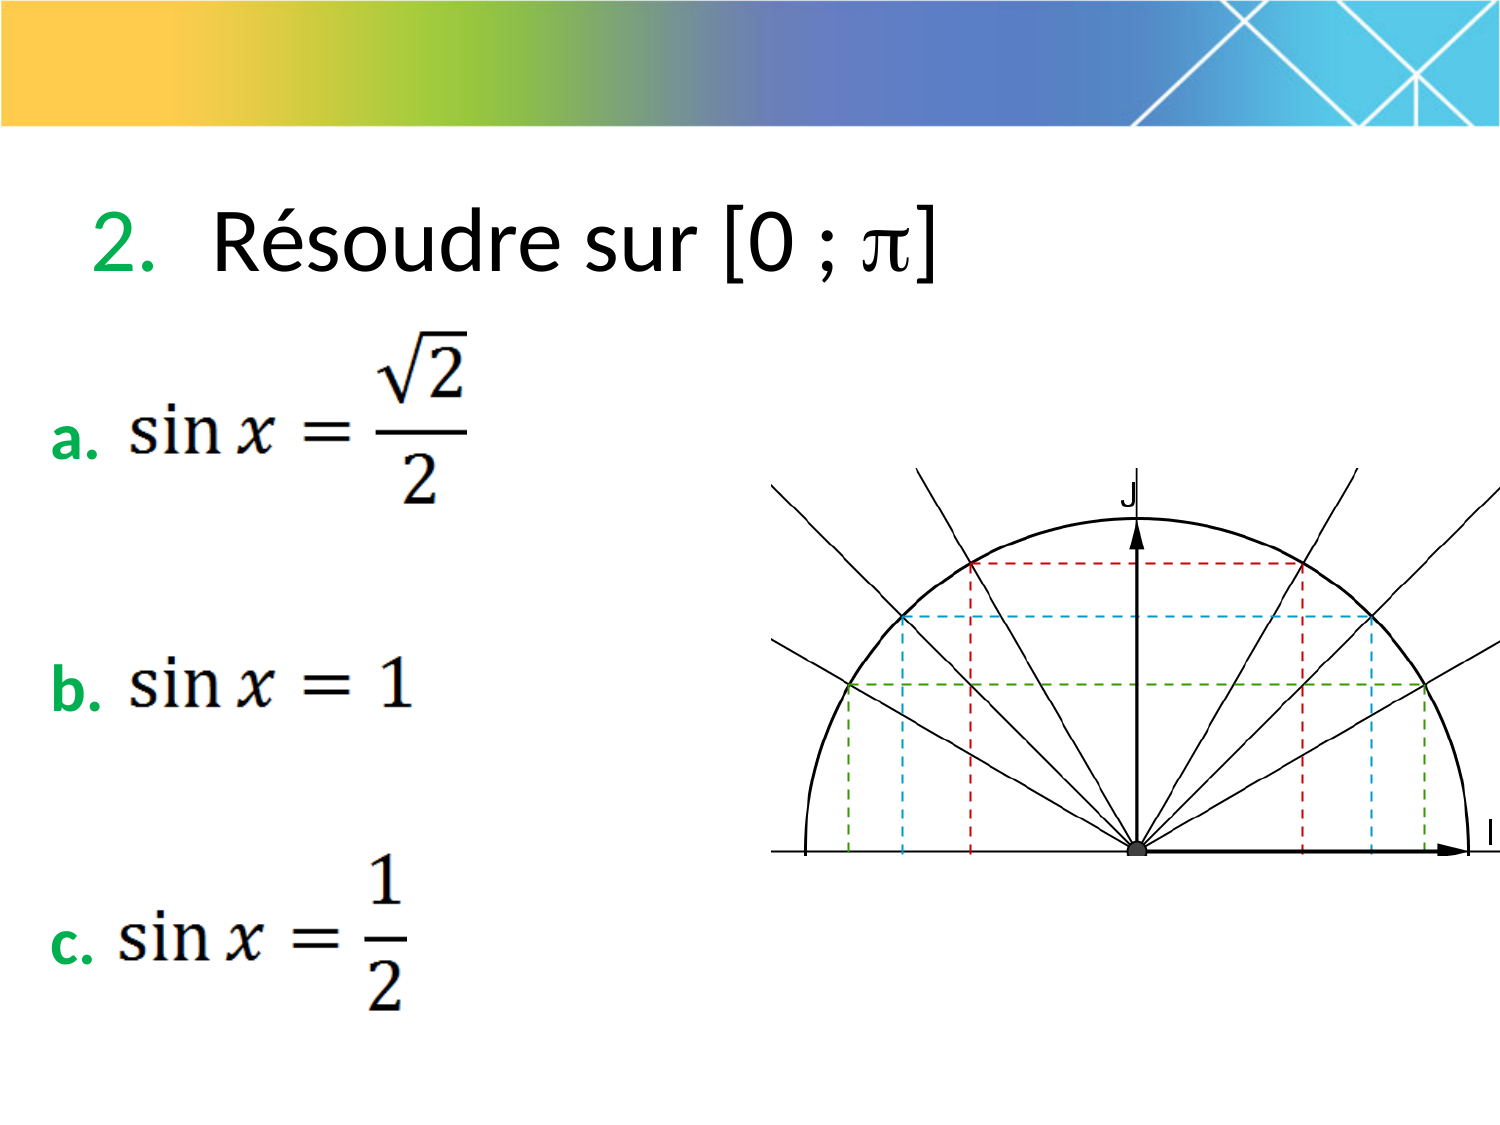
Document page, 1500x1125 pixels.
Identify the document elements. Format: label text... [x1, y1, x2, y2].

picture [771, 468, 1500, 856]
title Résoudre sur [0 ; ] [75, 164, 1426, 305]
picture [128, 636, 418, 739]
picture [128, 316, 467, 518]
picture [117, 843, 407, 1025]
text_box a. b. c. [35, 385, 821, 1125]
picture [0, 0, 1500, 128]
